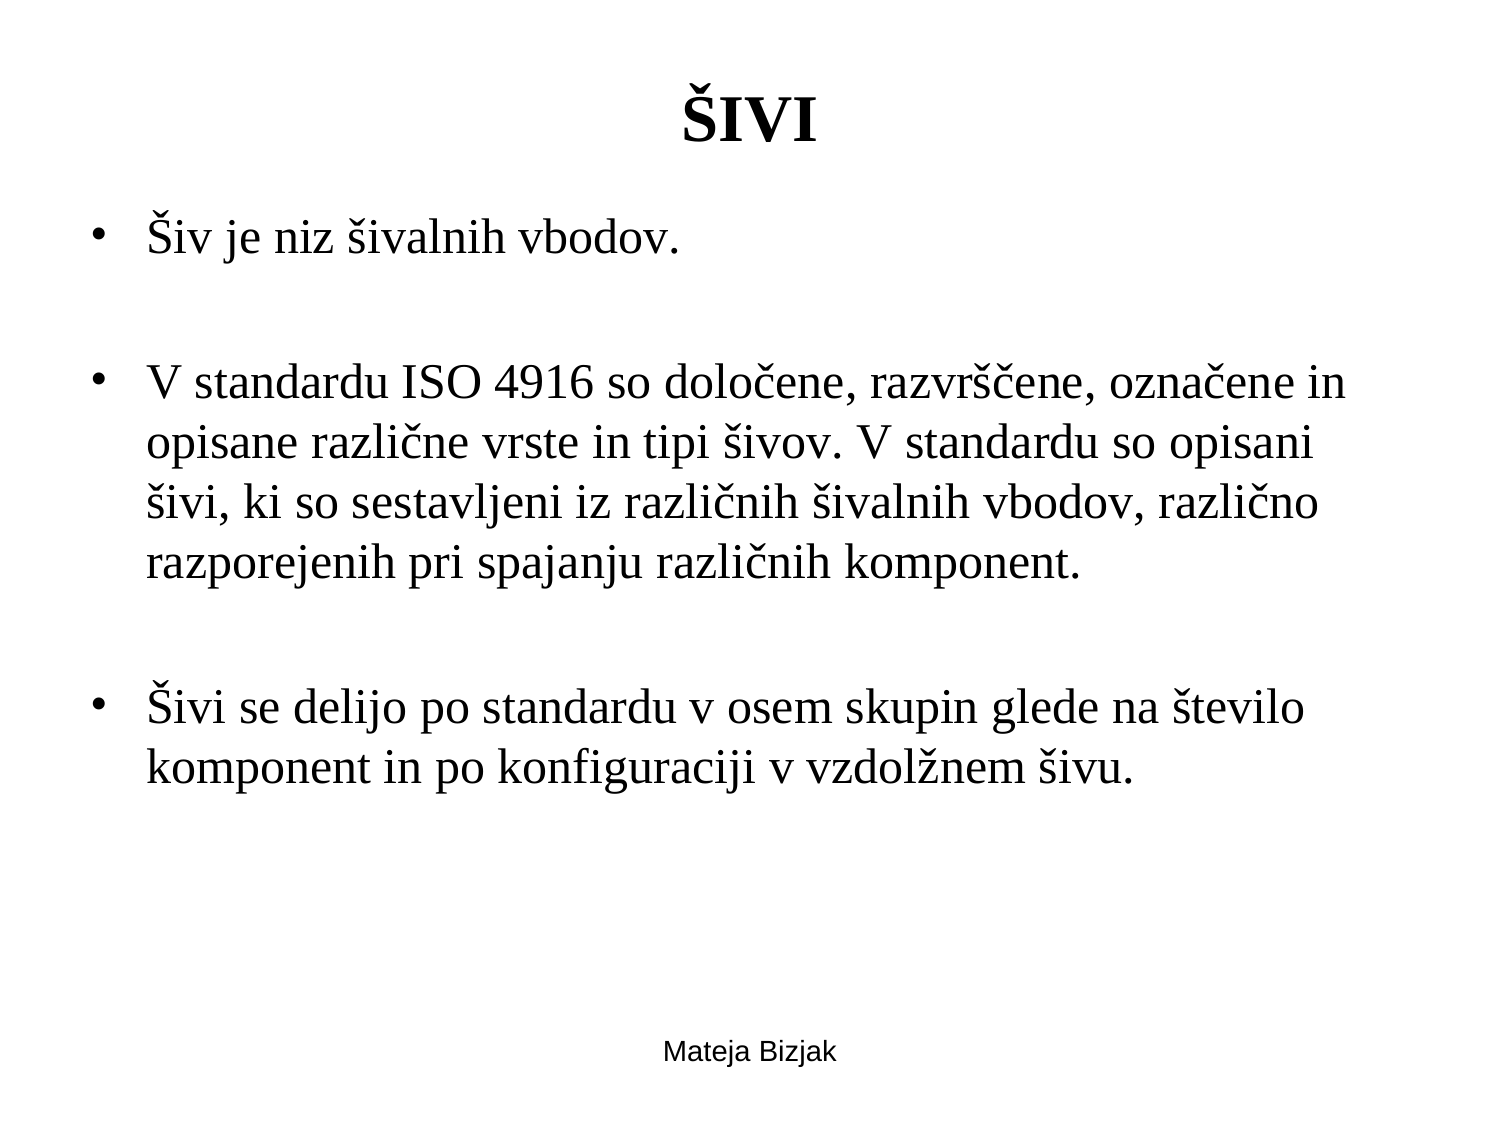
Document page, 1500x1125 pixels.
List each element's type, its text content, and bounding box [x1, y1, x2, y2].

text_box Mateja Bizjak [512, 1024, 988, 1103]
list Šiv je niz šivalnih vbodov. V standardu ISO 4916 so določene, razvrščene, označene in opisane različne vrste in tipi šivov. V standardu so opisani šivi, ki so sestavljeni iz različnih šivalnih vbodov, različno razporejenih pri spajanju različnih komponent. Šivi se delijo po standardu v osem skupin glede na število komponent in po konfiguraciji v vzdolžnem šivu. [75, 196, 1426, 1006]
title ŠIVI [75, 45, 1426, 185]
